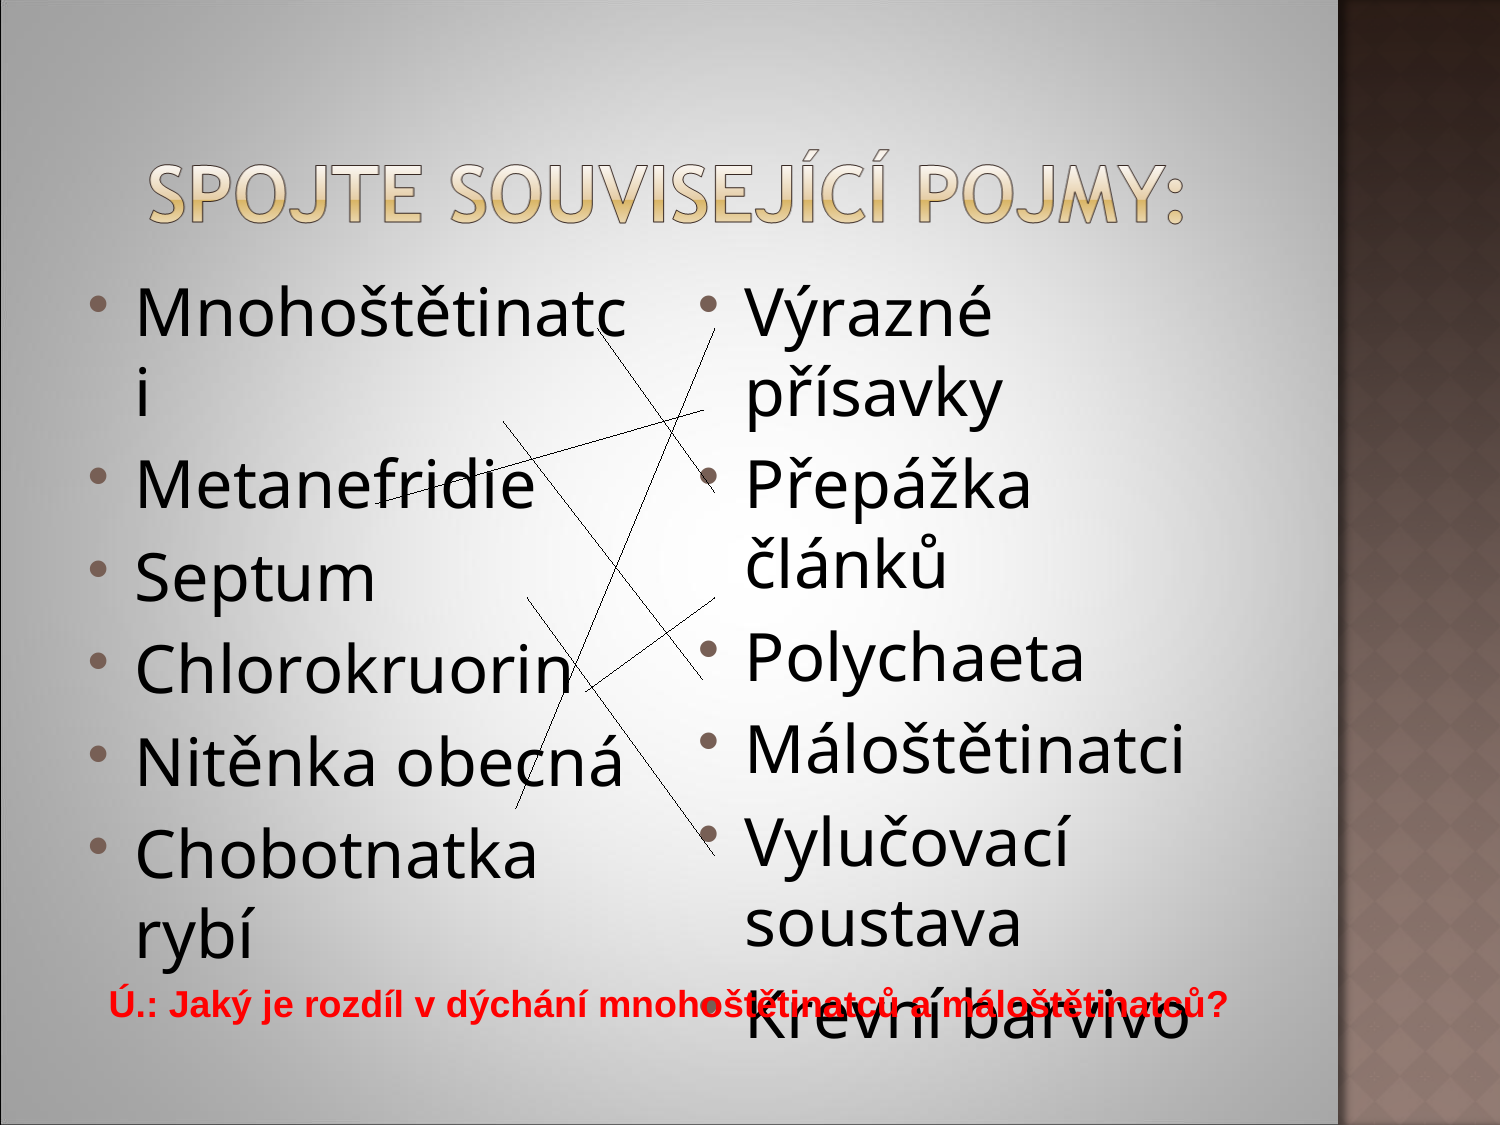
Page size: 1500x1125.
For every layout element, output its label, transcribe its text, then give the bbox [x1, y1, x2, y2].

text_box Ú.: Jaký je rozdíl v dýchání mnohoštětinatců a máloštětinatců? [93, 972, 1266, 1034]
text_box [73, 52, 1265, 241]
list Výrazné přísavky Přepážka článků Polychaeta Máloštětinatci Vylučovací soustava Krevní barvivo [685, 262, 1263, 915]
list Mnohoštětinatci Metanefridie Septum Chlorokruorin Nitěnka obecná Chobotnatka rybí [74, 262, 653, 993]
picture [0, 0, 1500, 1125]
